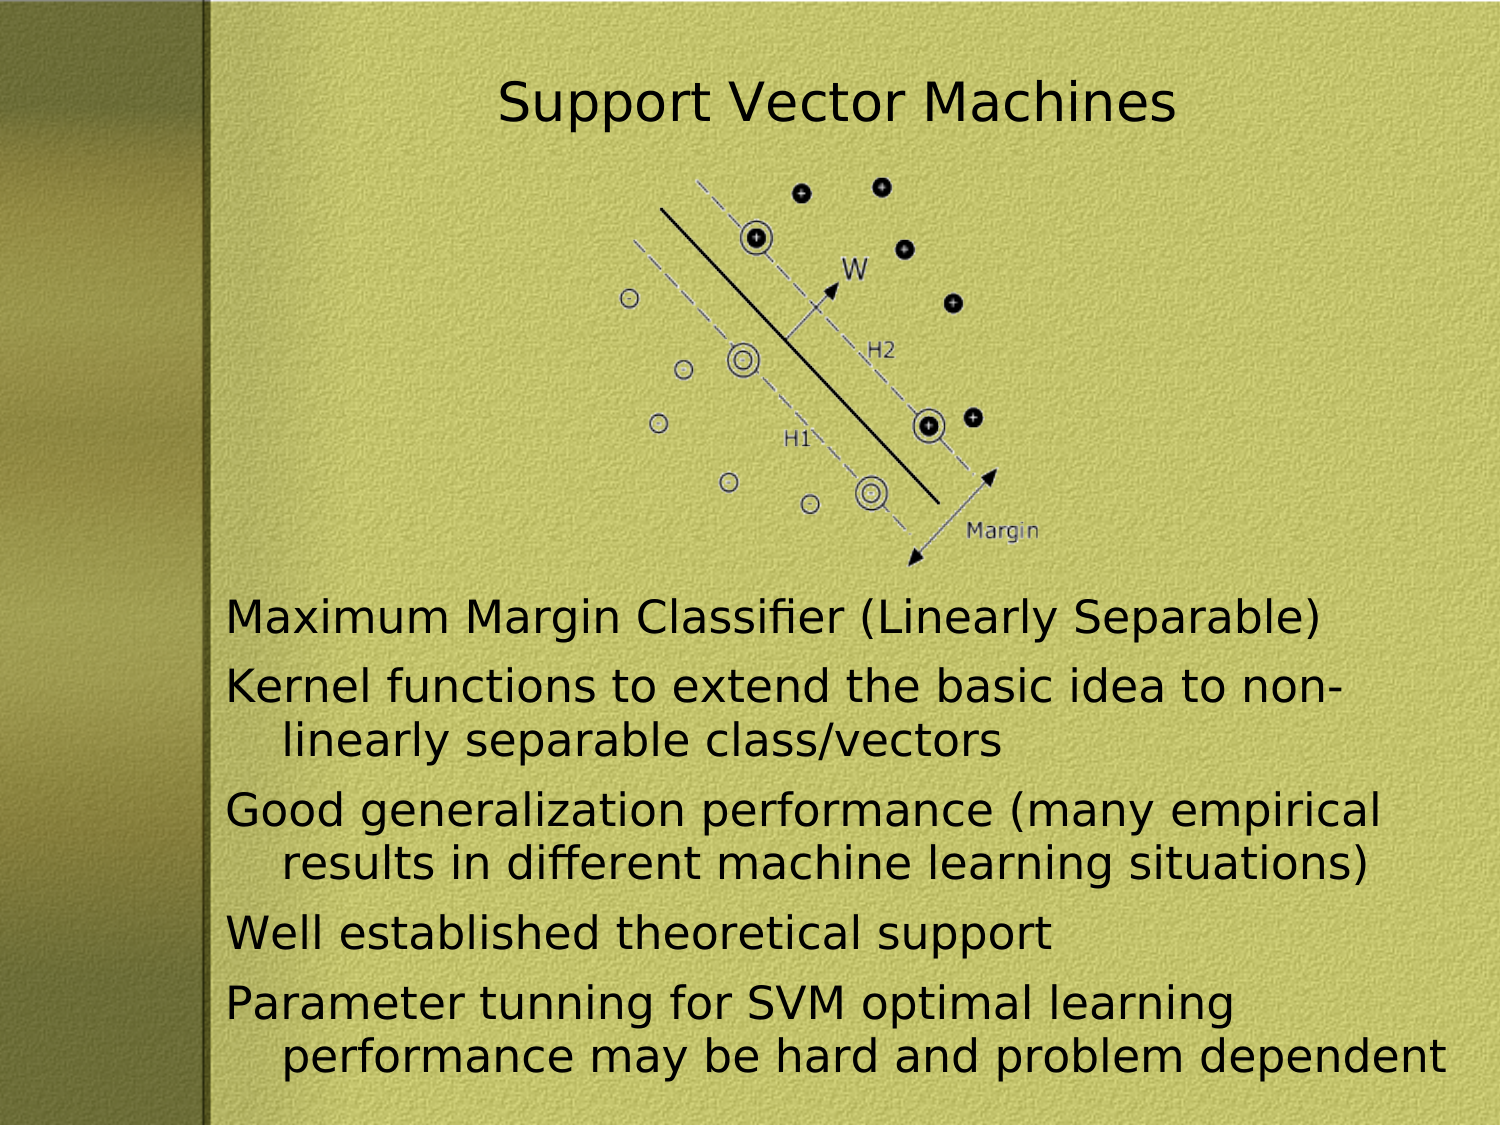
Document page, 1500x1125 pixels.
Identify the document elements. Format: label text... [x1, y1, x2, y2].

title Support Vector Machines [225, 9, 1451, 198]
picture [0, 0, 1500, 1125]
list Maximum Margin Classifier (Linearly Separable) Kernel functions to extend the basic idea to non-linearly separable class/vectors Good generalization performance (many empirical results in different machine learning situations) Well established theoretical support Parameter tunning for SVM optimal learning performance may be hard and problem dependent [225, 590, 1463, 1084]
